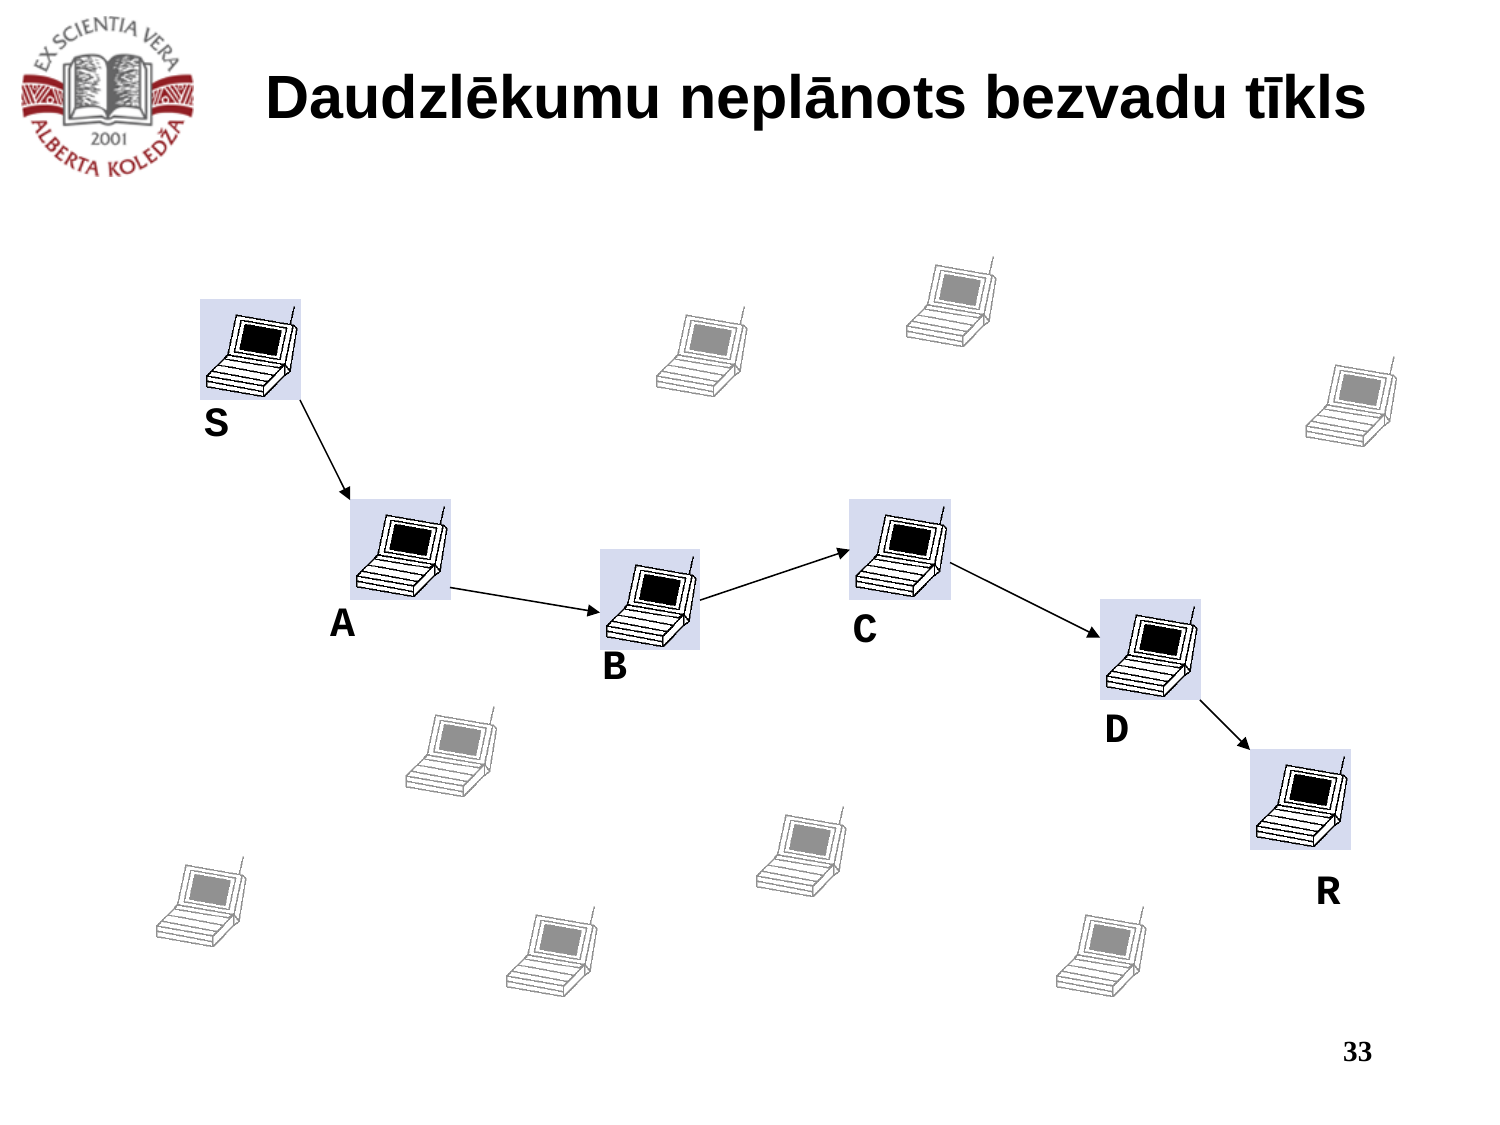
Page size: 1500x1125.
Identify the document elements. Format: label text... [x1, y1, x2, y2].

chart [500, 900, 601, 1000]
text_box R [1300, 855, 1356, 921]
chart [849, 500, 951, 601]
chart [350, 500, 451, 601]
chart [1299, 350, 1401, 451]
chart [650, 299, 751, 400]
chart [150, 849, 250, 951]
text_box A [315, 587, 370, 653]
text_box S [189, 387, 244, 454]
chart [600, 549, 700, 651]
chart [1100, 600, 1201, 700]
title Daudzlēkumu neplānots bezvadu tīkls [187, 44, 1425, 150]
chart [750, 800, 850, 901]
text_box D [1089, 692, 1145, 759]
picture [21, 16, 194, 177]
chart [900, 249, 1000, 351]
text_box C [837, 592, 893, 659]
chart [200, 299, 301, 400]
chart [1050, 900, 1150, 1000]
text_box B [587, 630, 642, 696]
chart [1250, 750, 1351, 850]
chart [399, 699, 501, 801]
text_box <skaitlis> [1074, 1025, 1388, 1101]
